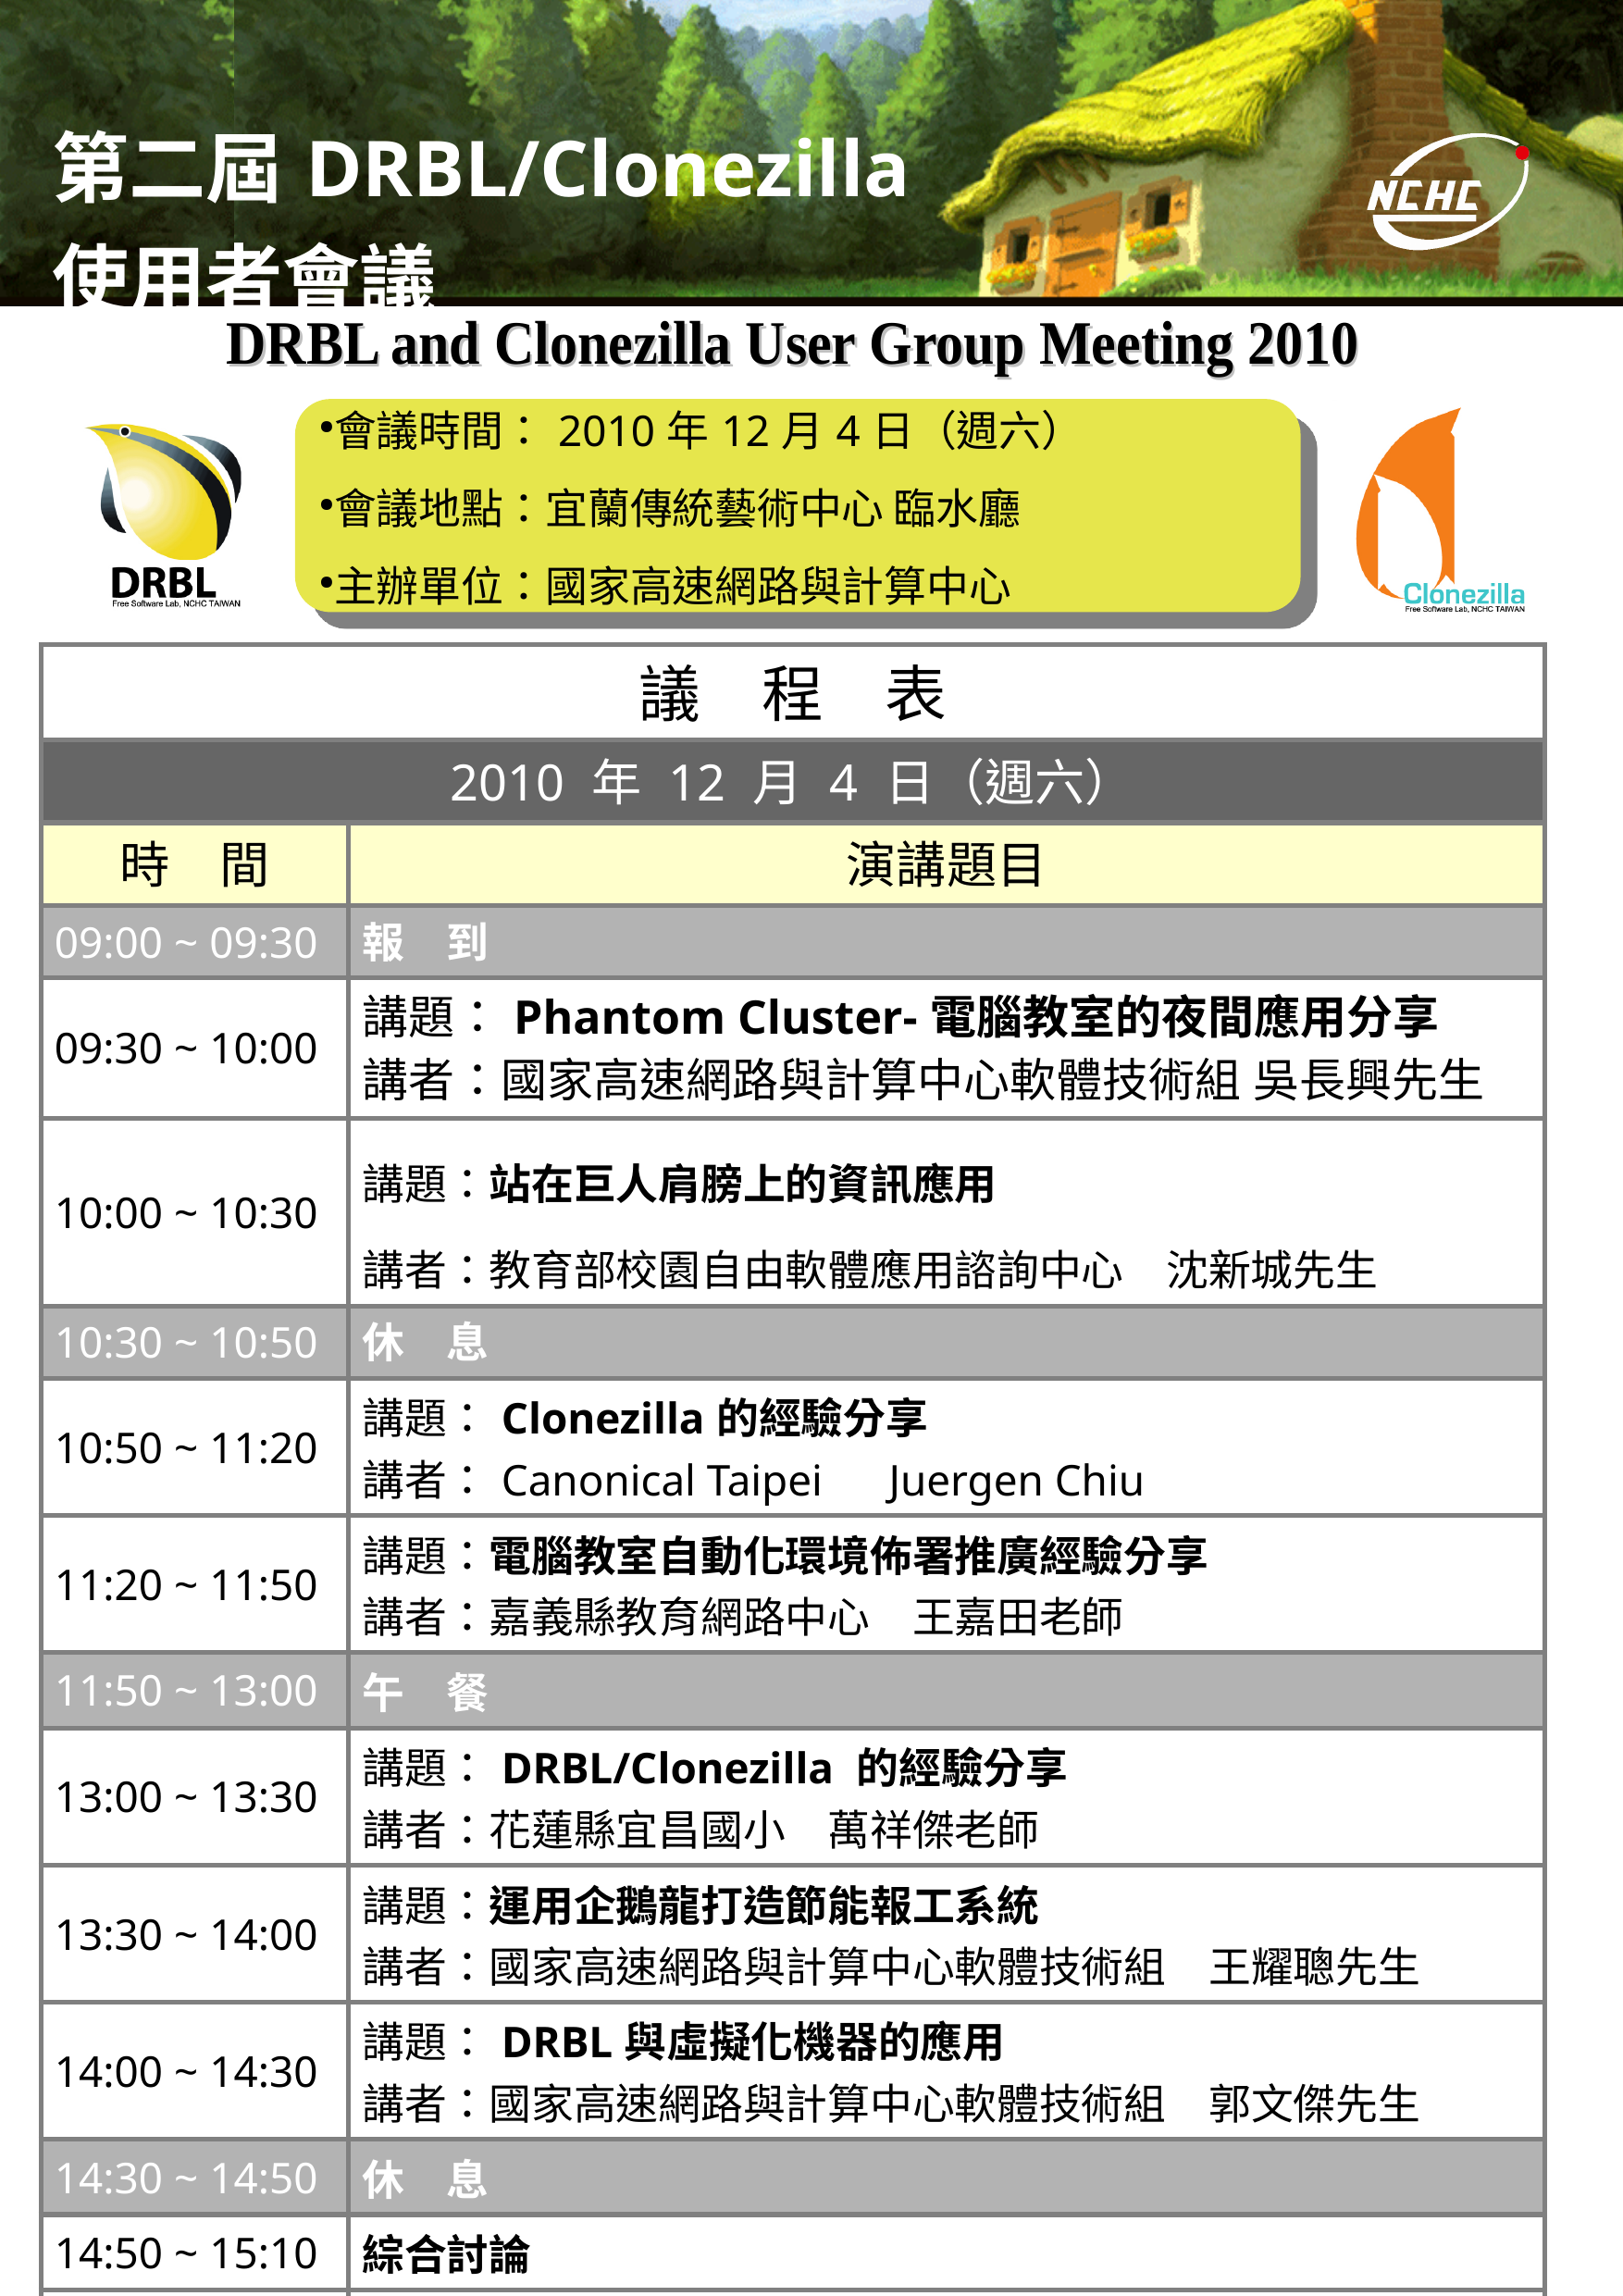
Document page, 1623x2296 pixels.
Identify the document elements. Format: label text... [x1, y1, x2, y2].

table_cell 13:00 ~ 13:30 [43, 1731, 346, 1863]
table_cell 報 到 [351, 908, 1542, 975]
table_cell 10:00 ~ 10:30 [43, 1121, 346, 1304]
table_cell 講題：Clonezilla的經驗分享 講者：Canonical Taipei Juergen Chiu [351, 1381, 1542, 1513]
picture [173, 292, 189, 306]
table_cell 14:00 ~ 14:30 [43, 2004, 346, 2137]
picture [198, 269, 235, 306]
text_box 會議時間：2010年12月4日（週六） 會議地點：宜蘭傳統藝術中心 臨水廳 主辦單位：國家高速網路與計算中心 [294, 399, 1301, 613]
picture [233, 288, 260, 292]
table_cell 休 息 [351, 1309, 1542, 1376]
picture [324, 271, 329, 280]
table_cell 13:30 ~ 14:00 [43, 1868, 346, 2000]
text_box DRBL and Clonezilla User Group Meeting 2010 [212, 302, 1487, 385]
table_cell 10:50 ~ 11:20 [43, 1381, 346, 1513]
picture [88, 271, 97, 279]
picture [307, 294, 334, 298]
picture [106, 271, 116, 279]
table_cell 綜合討論 [351, 2217, 1542, 2288]
table_cell 講題：站在巨人肩膀上的資訊應用 講者：教育部校園自由軟體應用諮詢中心 沈新城先生 [351, 1121, 1542, 1304]
table_cell 15:10 ~ 16:30 [43, 2292, 346, 2296]
table_cell 講題：DRBL/Clonezilla 的經驗分享 講者：花蓮縣宜昌國小 萬祥傑老師 [351, 1731, 1542, 1863]
picture [173, 274, 189, 284]
picture [73, 269, 96, 306]
table_cell 講題：實機演練與討論 講者：國家高速網路與計算中心自由軟體實驗室 [351, 2292, 1542, 2296]
table_cell 2010 年 12 月 4 日（週六） [43, 742, 1542, 820]
table_cell 午 餐 [351, 1655, 1542, 1726]
picture [370, 294, 378, 302]
picture [101, 269, 140, 306]
picture [302, 271, 307, 280]
table_cell 09:00 ~ 09:30 [43, 908, 346, 975]
table_cell 時 間 [43, 825, 346, 903]
table_cell 講題：運用企鵝龍打造節能報工系統 講者：國家高速網路與計算中心軟體技術組 王耀聰先生 [351, 1868, 1542, 2000]
table_cell 11:20 ~ 11:50 [43, 1518, 346, 1650]
table_cell 講題：Phantom Cluster-電腦教室的夜間應用分享 講者：國家高速網路與計算中心軟體技術組 吳長興先生 [351, 980, 1542, 1116]
text_box 第二屆DRBL/Clonezilla 使用者會議 [38, 100, 1316, 269]
picture [310, 271, 316, 280]
picture [55, 399, 274, 618]
picture [1332, 399, 1553, 618]
picture [148, 274, 163, 284]
table_cell 講題：電腦教室自動化環境佈署推廣經驗分享 講者：嘉義縣教育網路中心 王嘉田老師 [351, 1518, 1542, 1650]
table_cell 14:30 ~ 14:50 [43, 2141, 346, 2212]
table_header 議 程 表 [43, 647, 1542, 738]
picture [404, 293, 414, 302]
table_cell 10:30 ~ 10:50 [43, 1309, 346, 1376]
picture [0, 0, 1623, 306]
table_cell 演講題目 [351, 825, 1542, 903]
table_cell 11:50 ~ 13:00 [43, 1655, 346, 1726]
picture [404, 280, 411, 286]
table_cell 休 息 [351, 2141, 1542, 2212]
picture [143, 292, 163, 306]
table_cell 14:50 ~ 15:10 [43, 2217, 346, 2288]
table_cell 講題：DRBL與虛擬化機器的應用 講者：國家高速網路與計算中心軟體技術組 郭文傑先生 [351, 2004, 1542, 2137]
table_cell 09:30 ~ 10:00 [43, 980, 346, 1116]
picture [333, 271, 340, 280]
